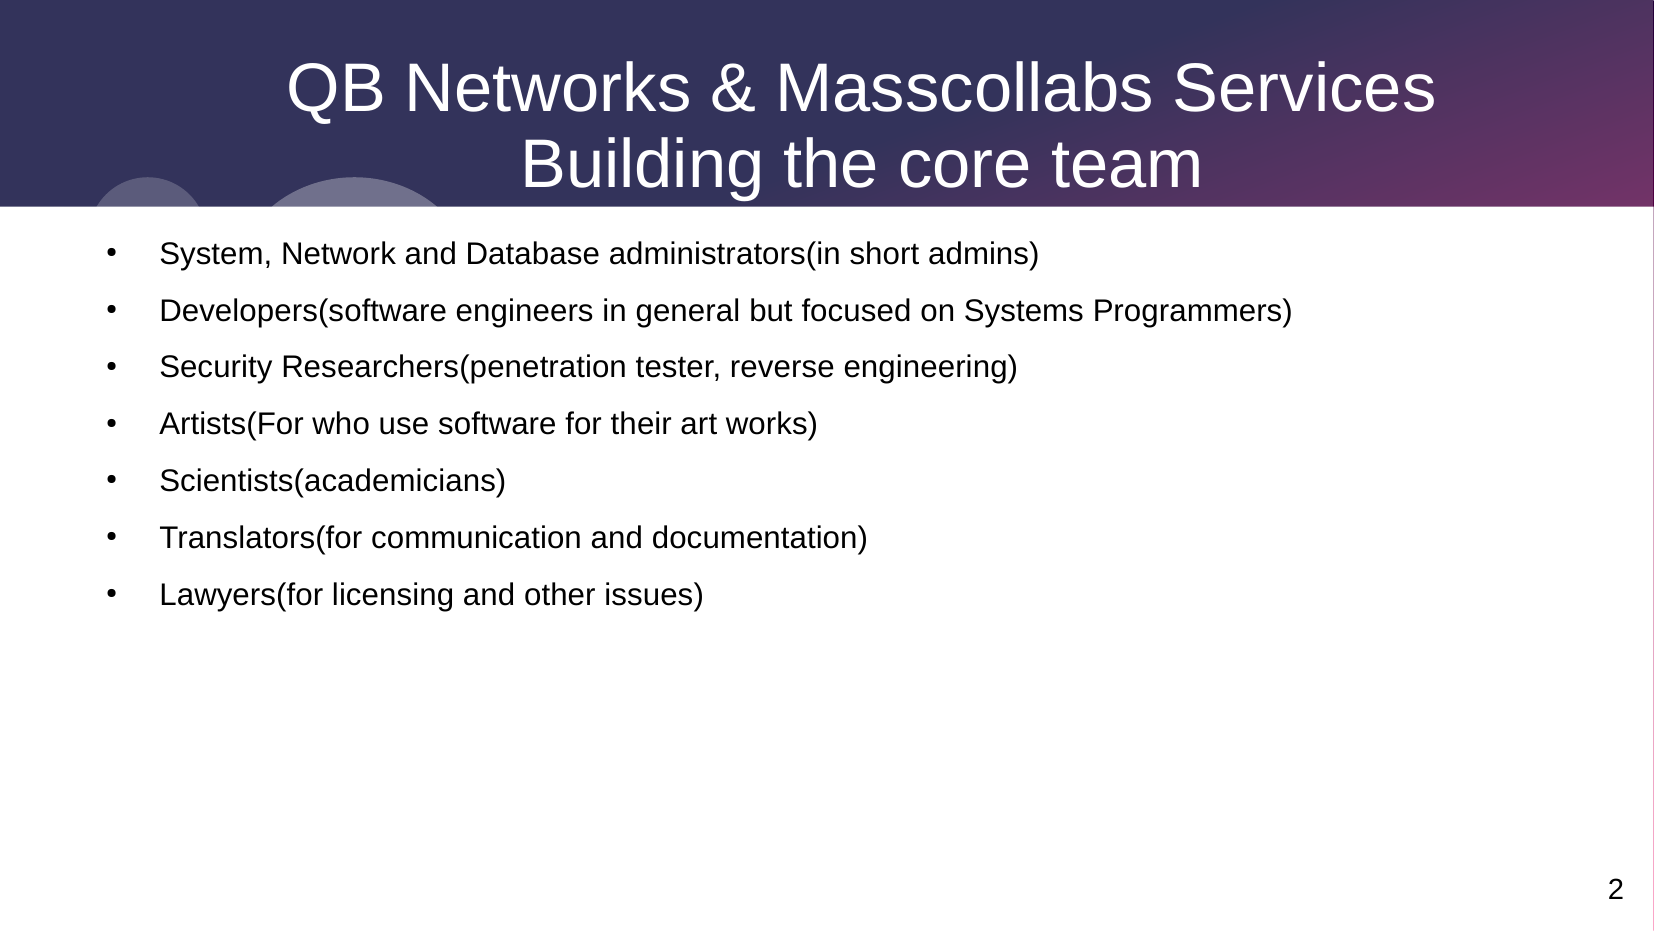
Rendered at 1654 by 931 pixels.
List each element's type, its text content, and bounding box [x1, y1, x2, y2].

list System, Network and Database administrators(in short admins) Developers(software engineers in general but focused on Systems Programmers) Security Researchers(penetration tester, reverse engineering) Artists(For who use software for their art works) Scientists(academicians) Translators(for communication and documentation) Lawyers(for licensing and other issues) [88, 236, 1565, 827]
title QB Networks & Masscollabs Services Building the core team [88, 44, 1565, 207]
